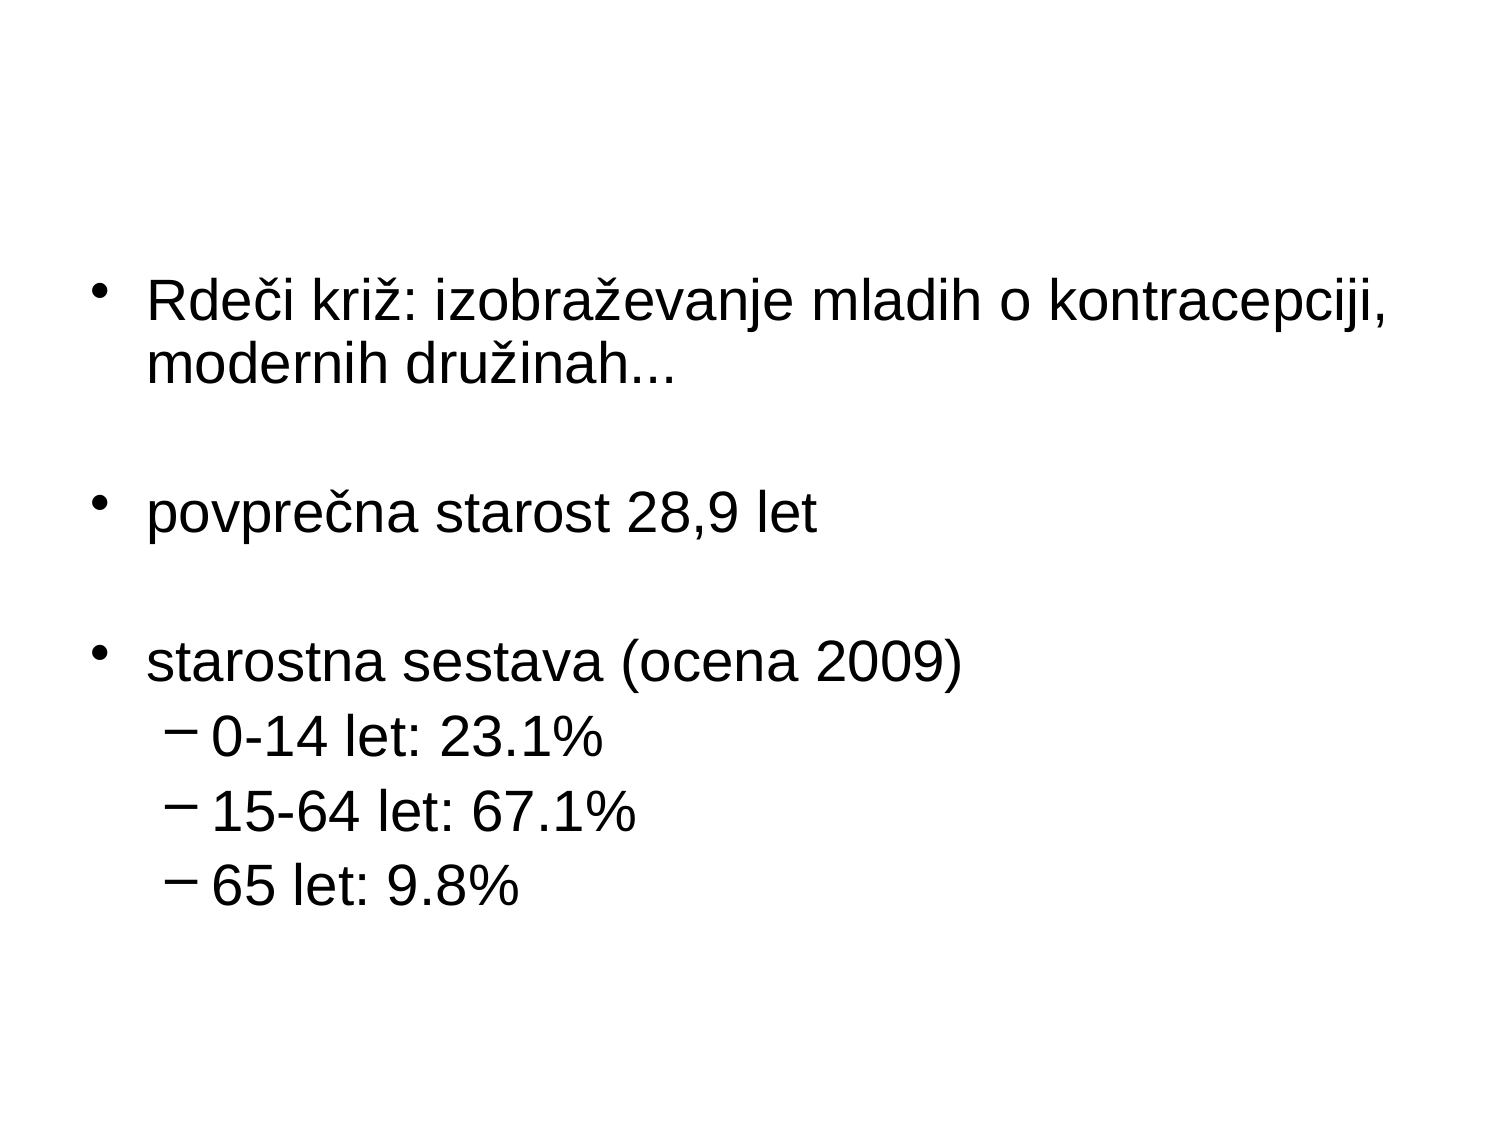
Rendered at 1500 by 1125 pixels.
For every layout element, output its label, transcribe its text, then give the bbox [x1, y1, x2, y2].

list Rdeči križ: izobraževanje mladih o kontracepciji, modernih družinah... povprečna starost 28,9 let starostna sestava (ocena 2009) 0-14 let: 23.1% 15-64 let: 67.1% 65 let: 9.8% [75, 262, 1425, 1005]
